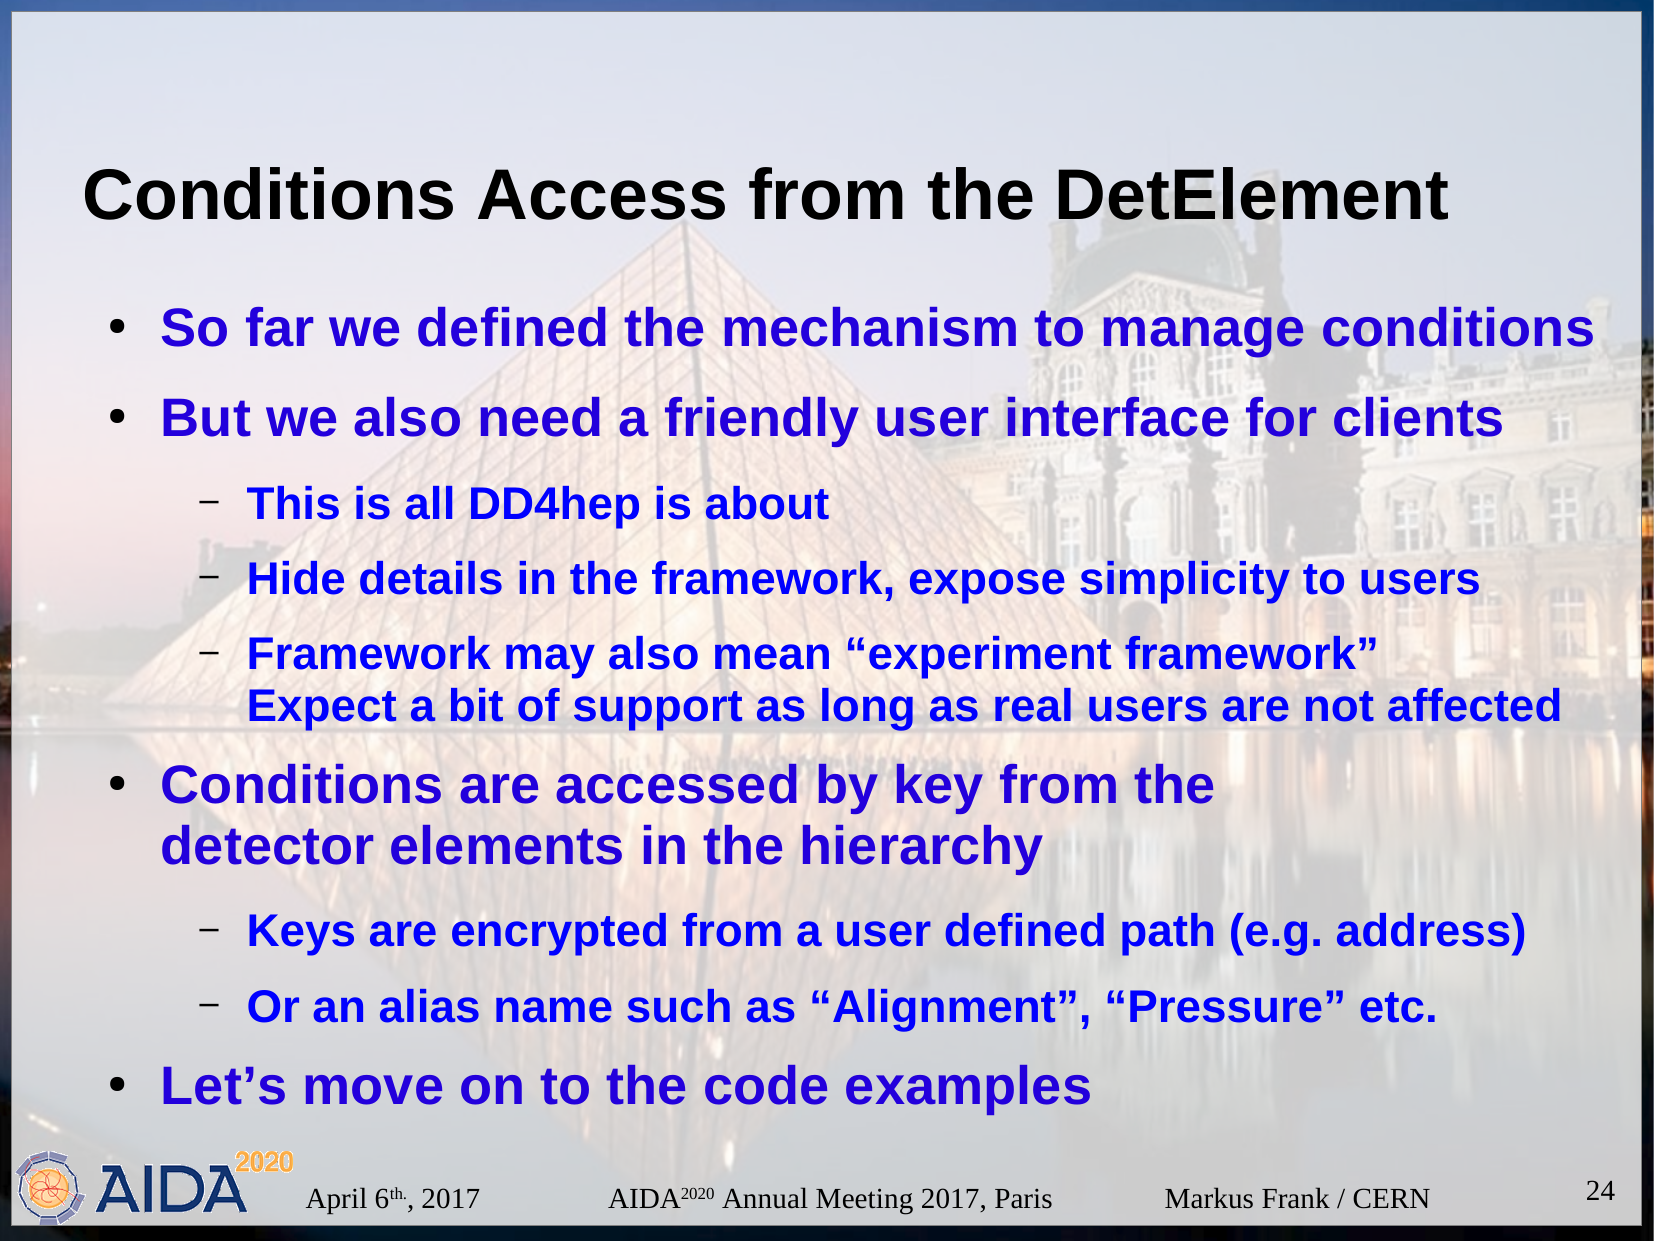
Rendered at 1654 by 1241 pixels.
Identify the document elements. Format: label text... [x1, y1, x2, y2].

title Conditions Access from the DetElement [82, 90, 1636, 298]
picture [0, 0, 1654, 1241]
list So far we defined the mechanism to manage conditions But we also need a friendly user interface for clients This is all DD4hep is about Hide details in the framework, expose simplicity to users Framework may also mean “experiment framework” Expect a bit of support as long as real users are not affected Conditions are accessed by key from the detector elements in the hierarchy Keys are encrypted from a user defined path (e.g. address) Or an alias name such as “Alignment”, “Pressure” etc. Let’s move on to the code examples [90, 297, 1621, 1117]
